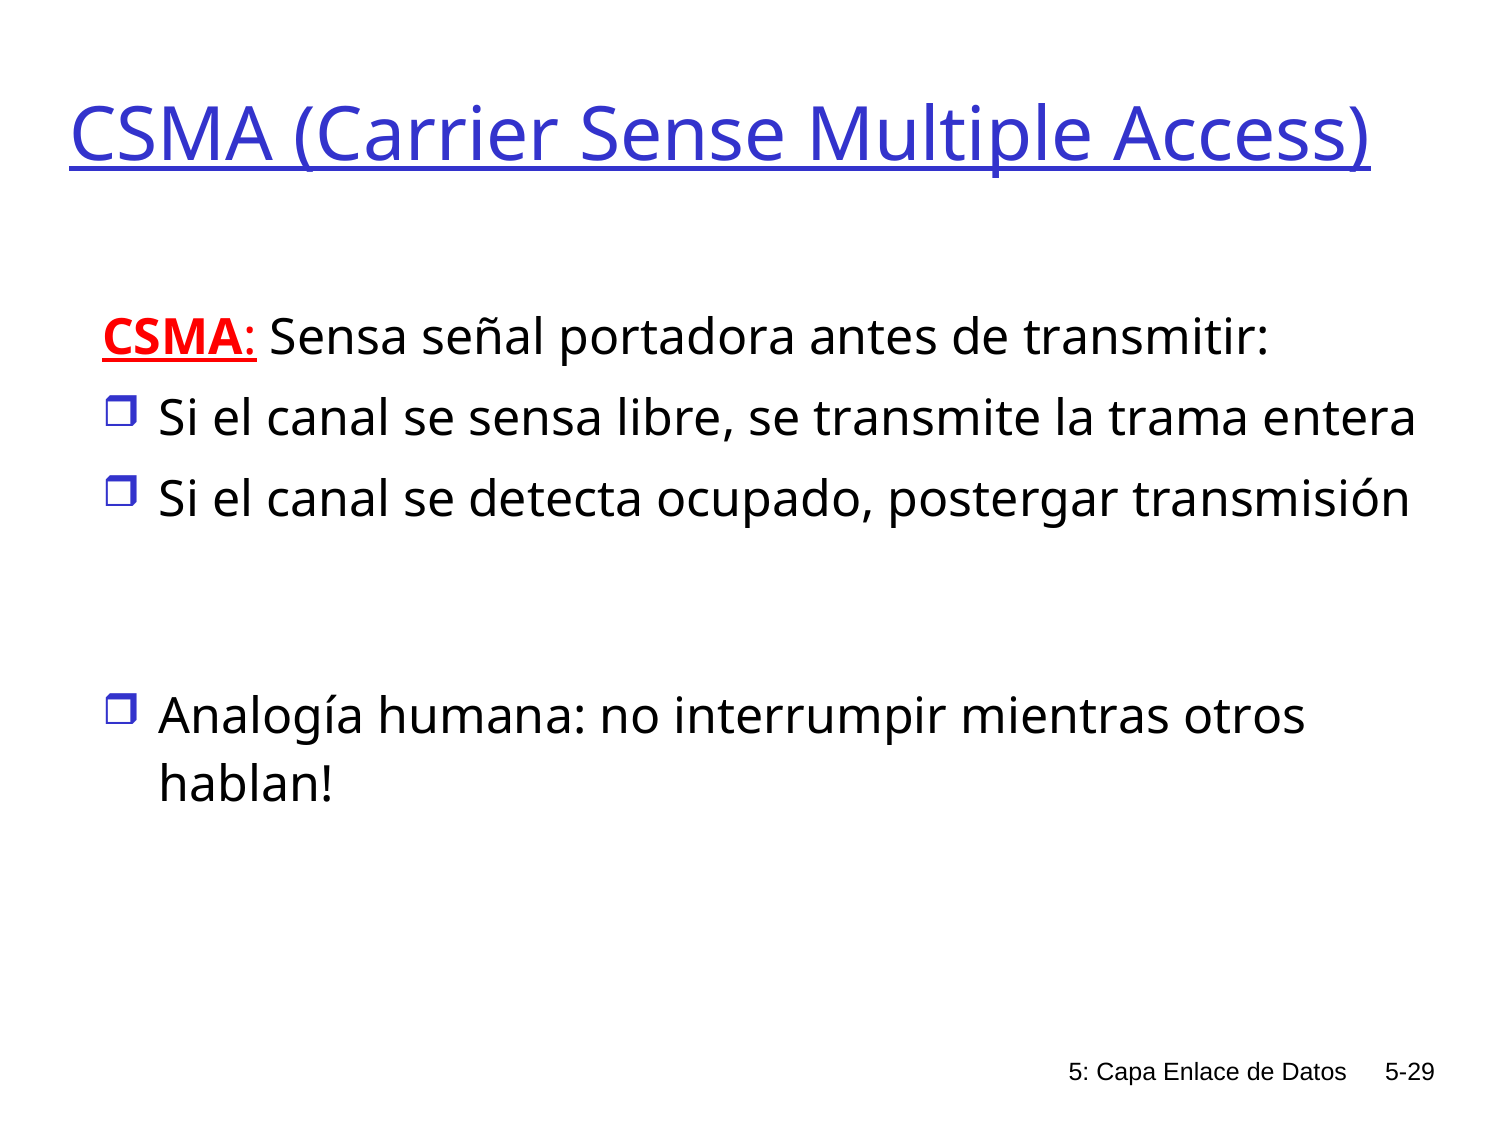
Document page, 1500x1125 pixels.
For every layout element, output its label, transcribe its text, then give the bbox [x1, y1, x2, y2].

list CSMA: Sensa señal portadora antes de transmitir: Si el canal se sensa libre, se transmite la trama entera Si el canal se detecta ocupado, postergar transmisión Analogía humana: no interrumpir mientras otros hablan! [87, 293, 1449, 827]
title CSMA (Carrier Sense Multiple Access) [54, 37, 1444, 225]
